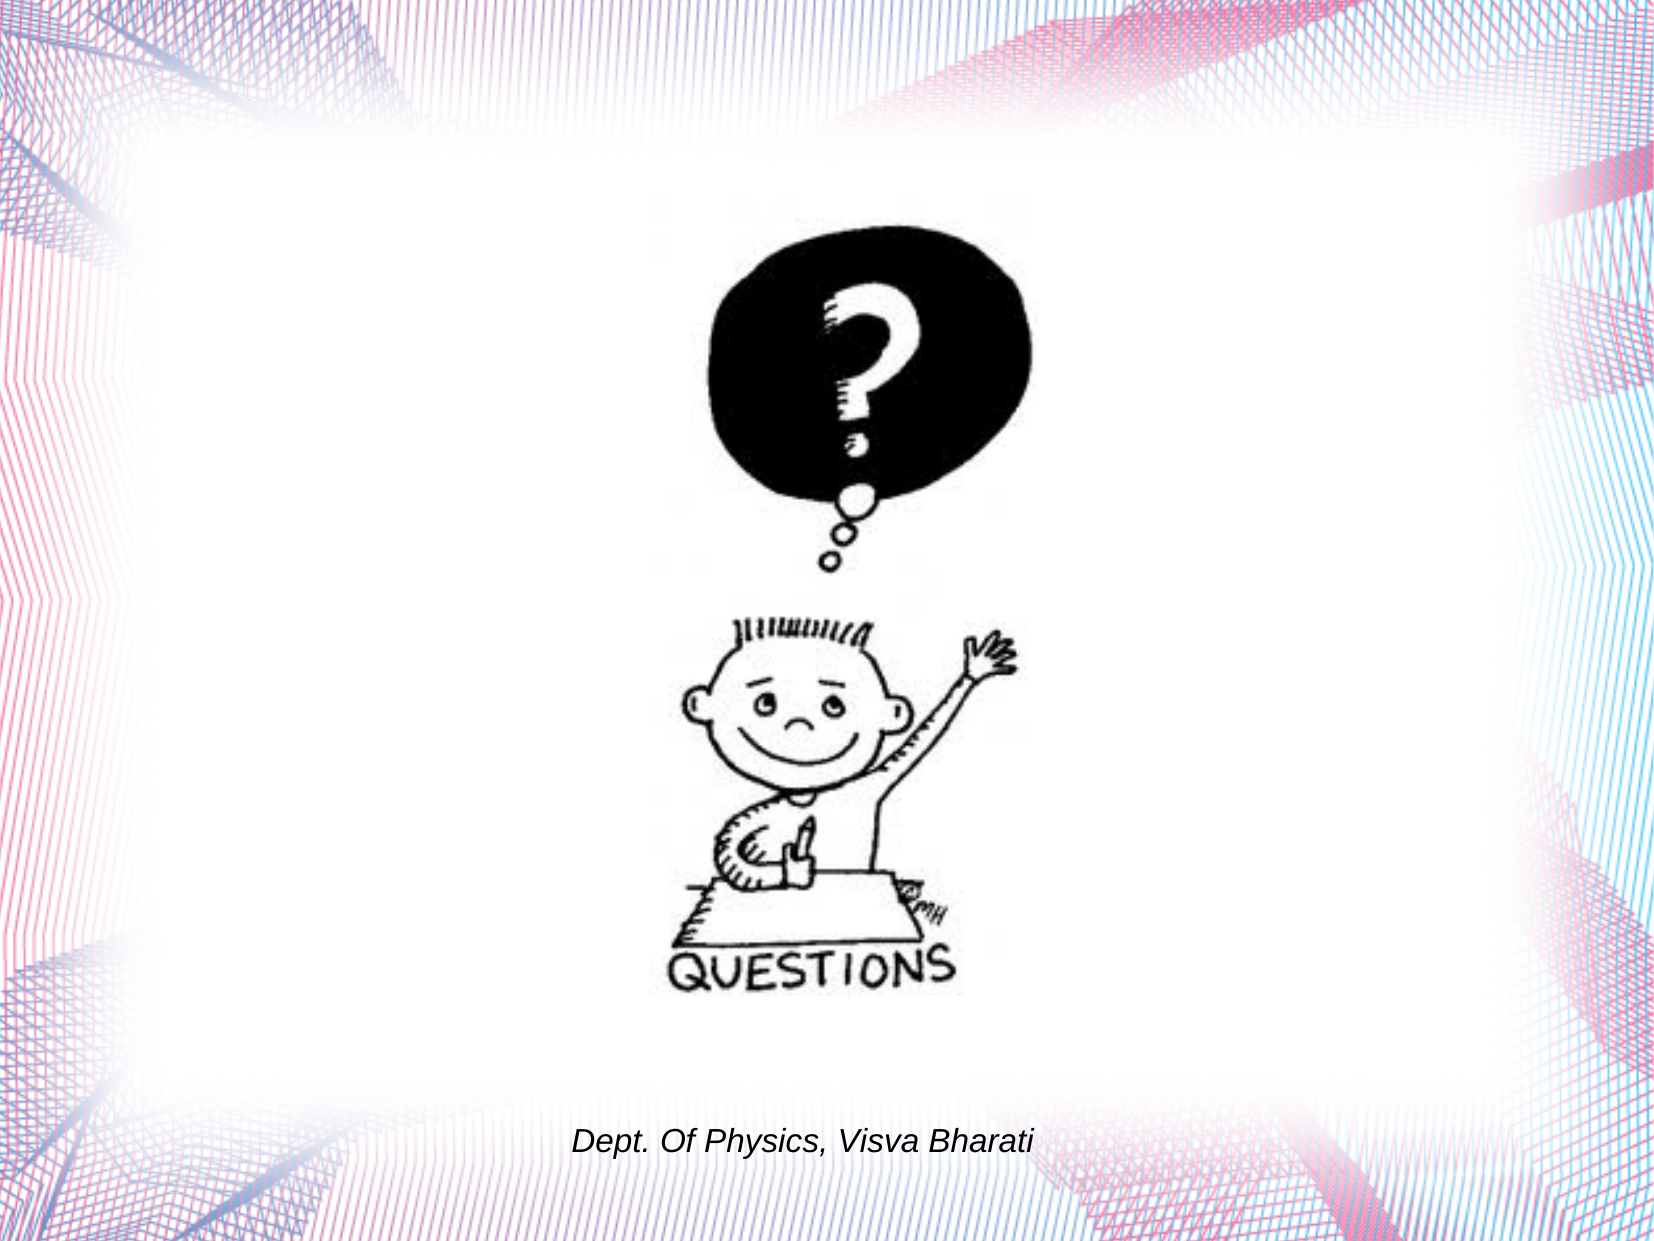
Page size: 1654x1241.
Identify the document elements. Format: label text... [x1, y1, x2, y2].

list Dept. Of Physics, Visva Bharati [265, 1122, 1270, 1182]
picture [0, 0, 1654, 1241]
